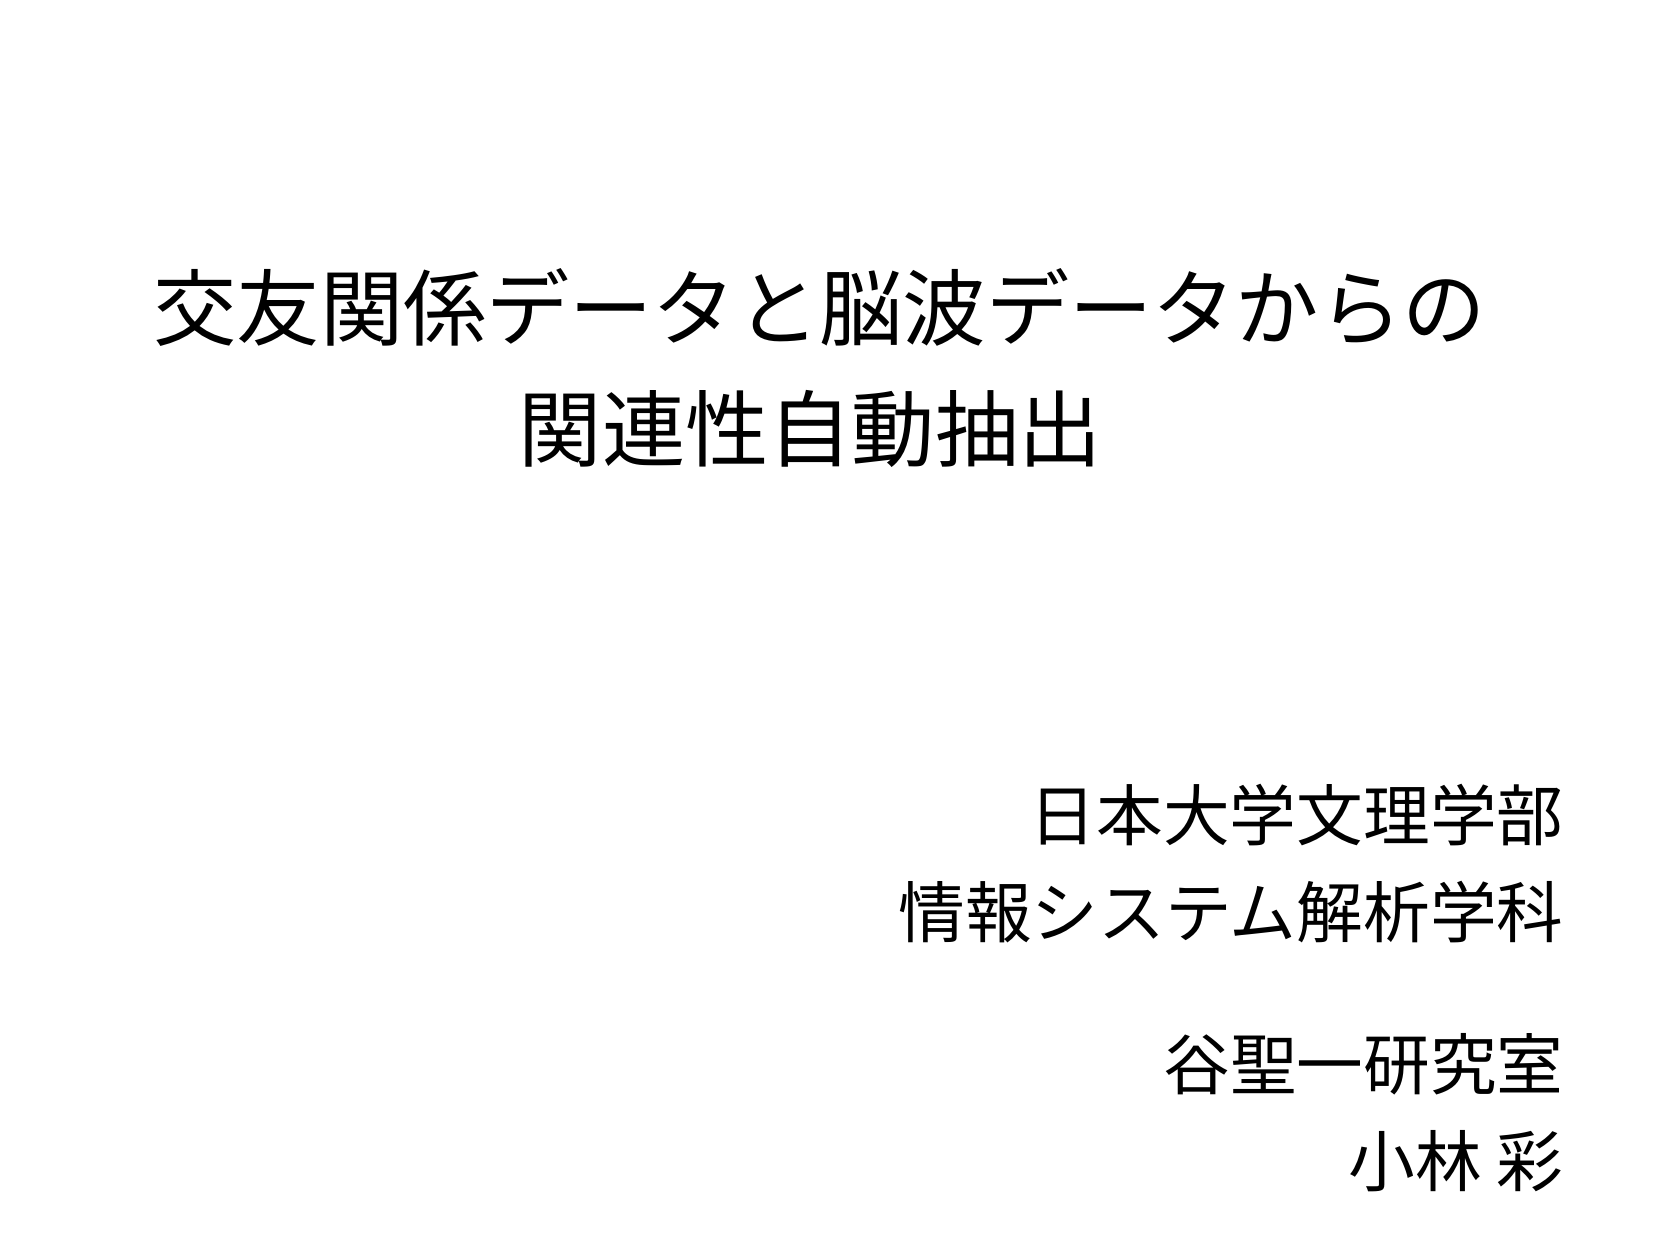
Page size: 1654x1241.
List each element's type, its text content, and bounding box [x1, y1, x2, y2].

subtitle 交友関係データと脳波データからの 関連性自動抽出 日本大学文理学部 情報システム解析学科 谷聖一研究室 小林 彩 [75, 91, 1564, 1151]
